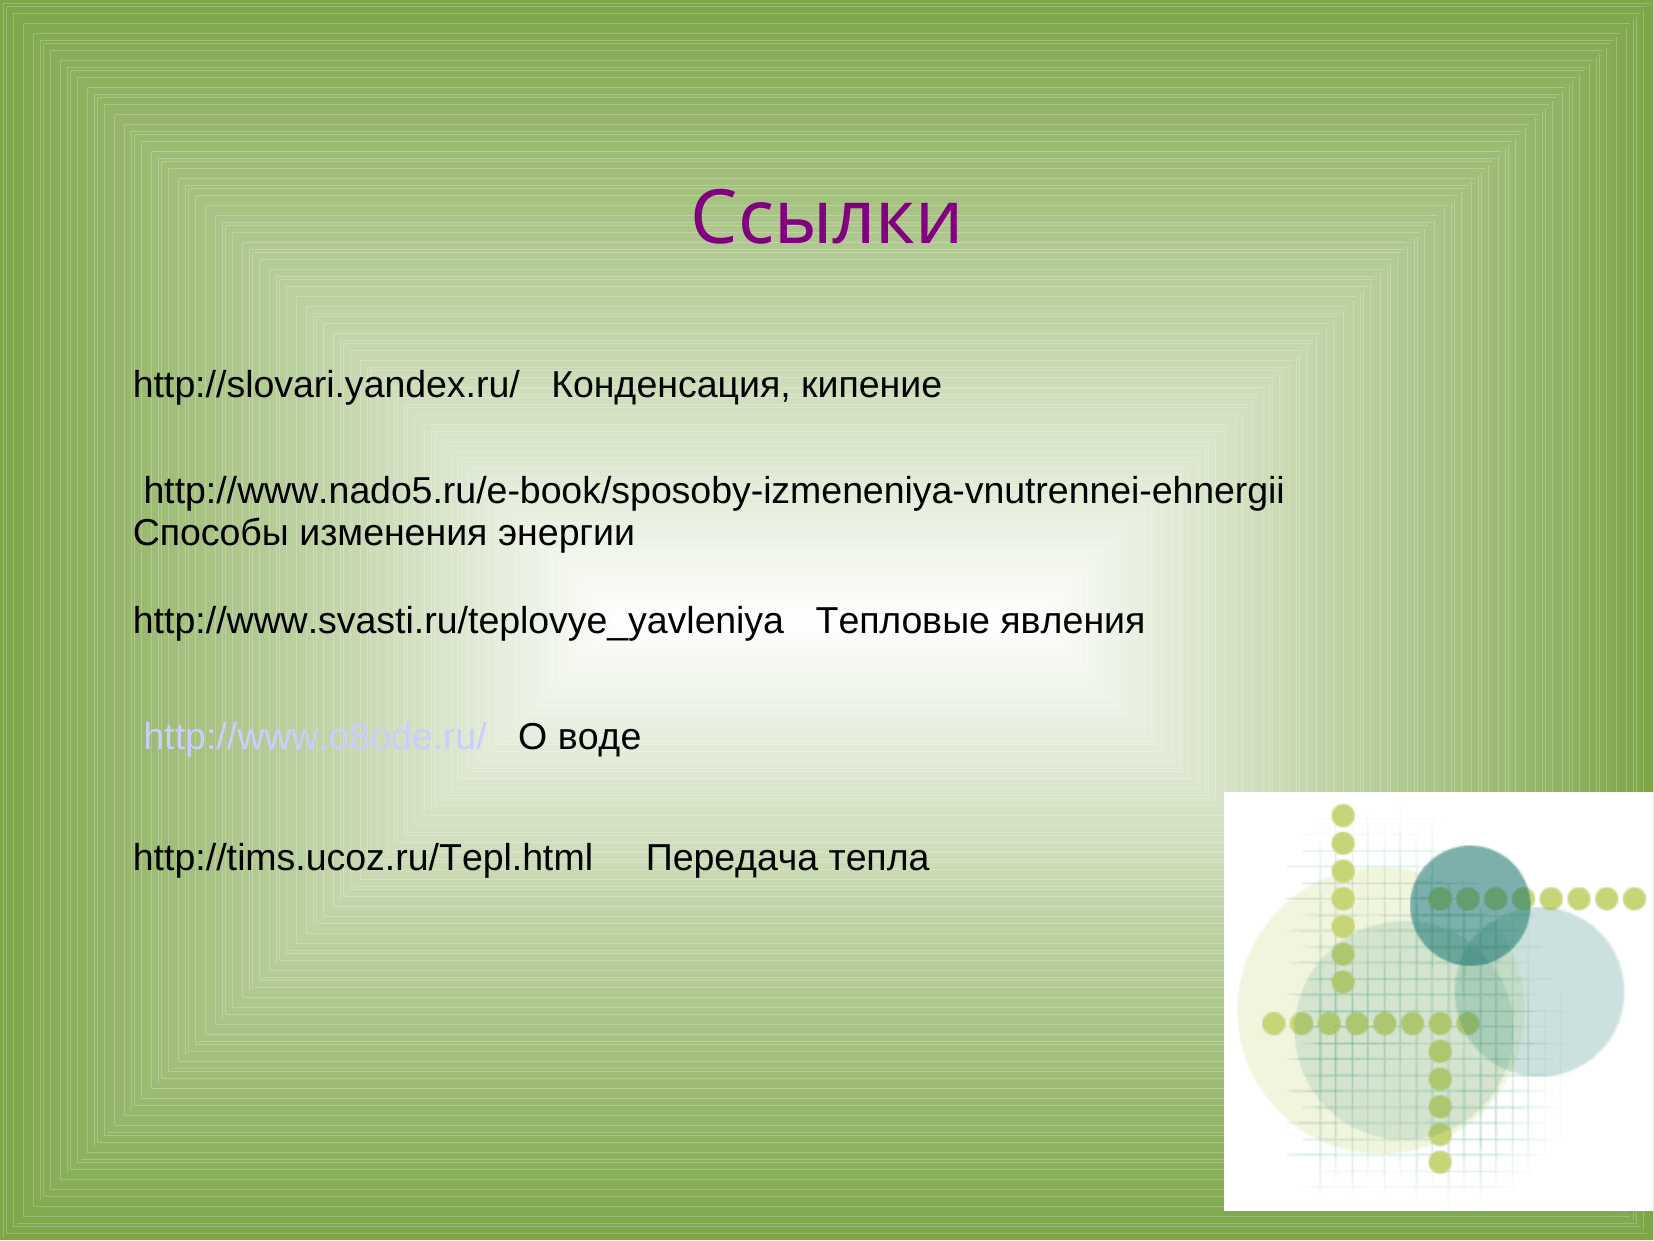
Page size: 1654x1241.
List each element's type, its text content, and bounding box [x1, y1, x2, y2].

text_box http://www.o8ode.ru/ О воде [118, 708, 1182, 766]
text_box Ссылки [121, 86, 1533, 340]
text_box http://www.svasti.ru/teplovye_yavleniya Тепловые явления [118, 592, 1182, 650]
picture [1224, 792, 1654, 1211]
text_box http://www.nado5.ru/e-book/sposoby-izmeneniya-vnutrennei-ehnergii Способы изменения энергии [118, 462, 1418, 561]
text_box http://slovari.yandex.ru/ Конденсация, кипение [118, 356, 1152, 414]
text_box http://tims.ucoz.ru/Tepl.html Передача тепла [118, 829, 1211, 886]
